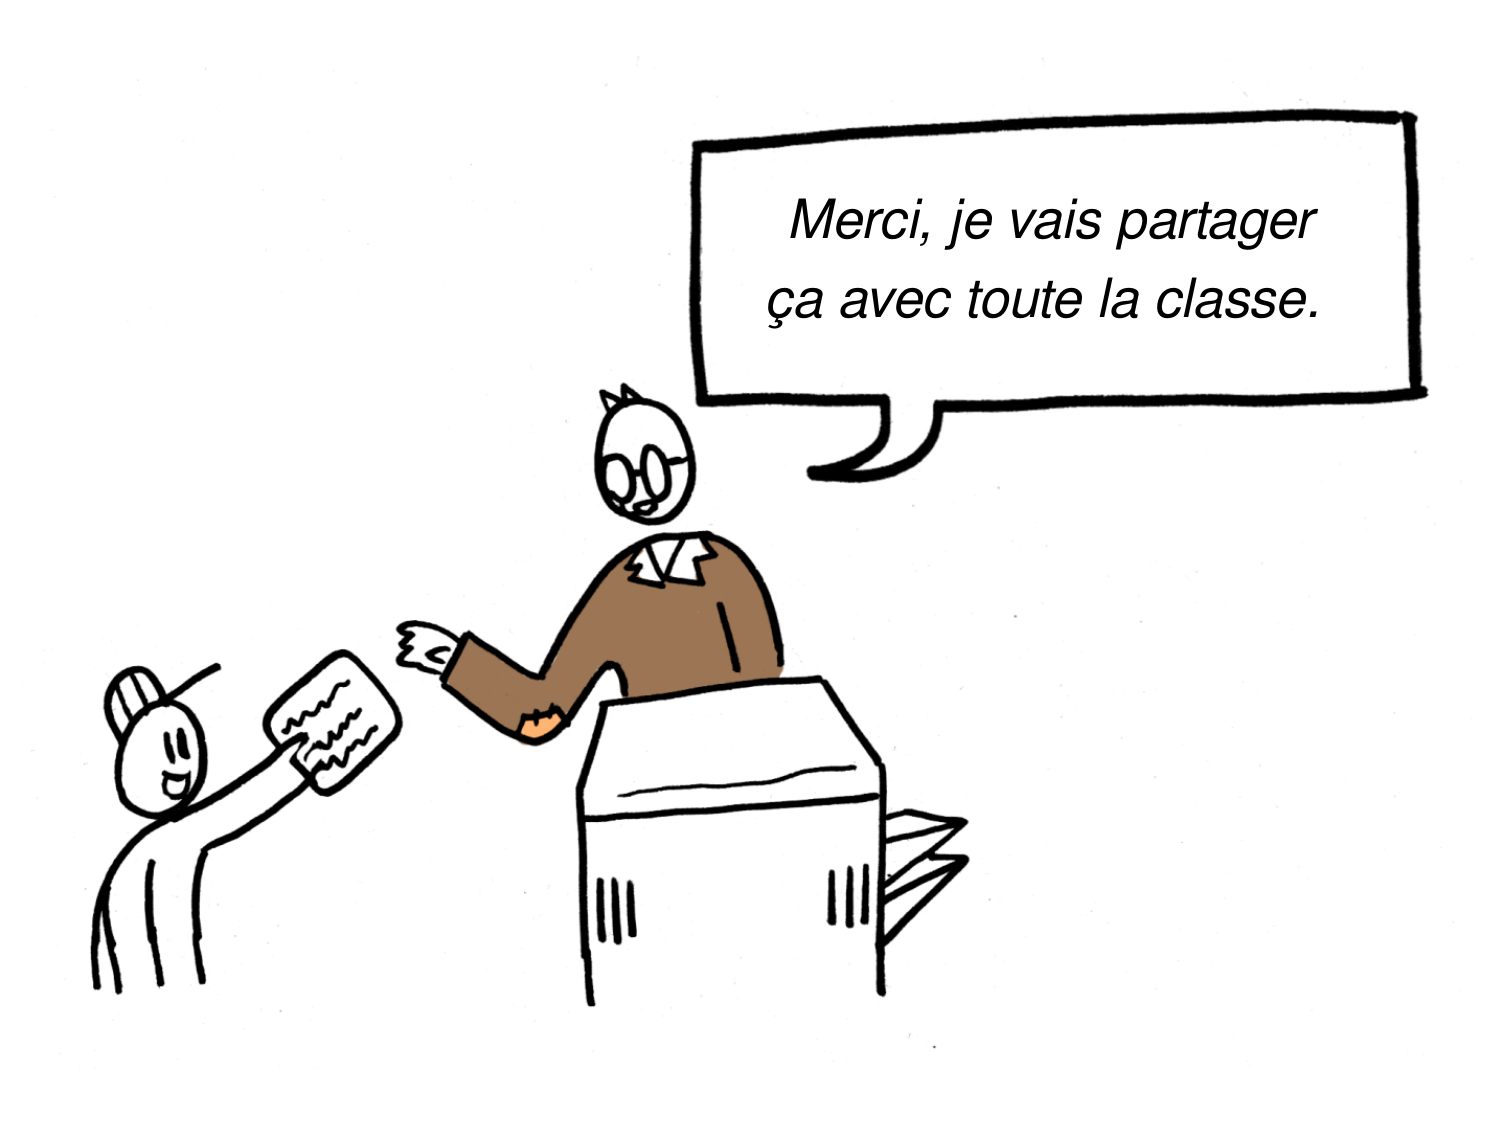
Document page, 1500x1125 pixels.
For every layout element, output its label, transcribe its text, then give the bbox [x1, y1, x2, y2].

picture [22, 56, 1478, 1069]
text_box Merci, je vais partager ça avec toute la classe. [705, 135, 1396, 390]
